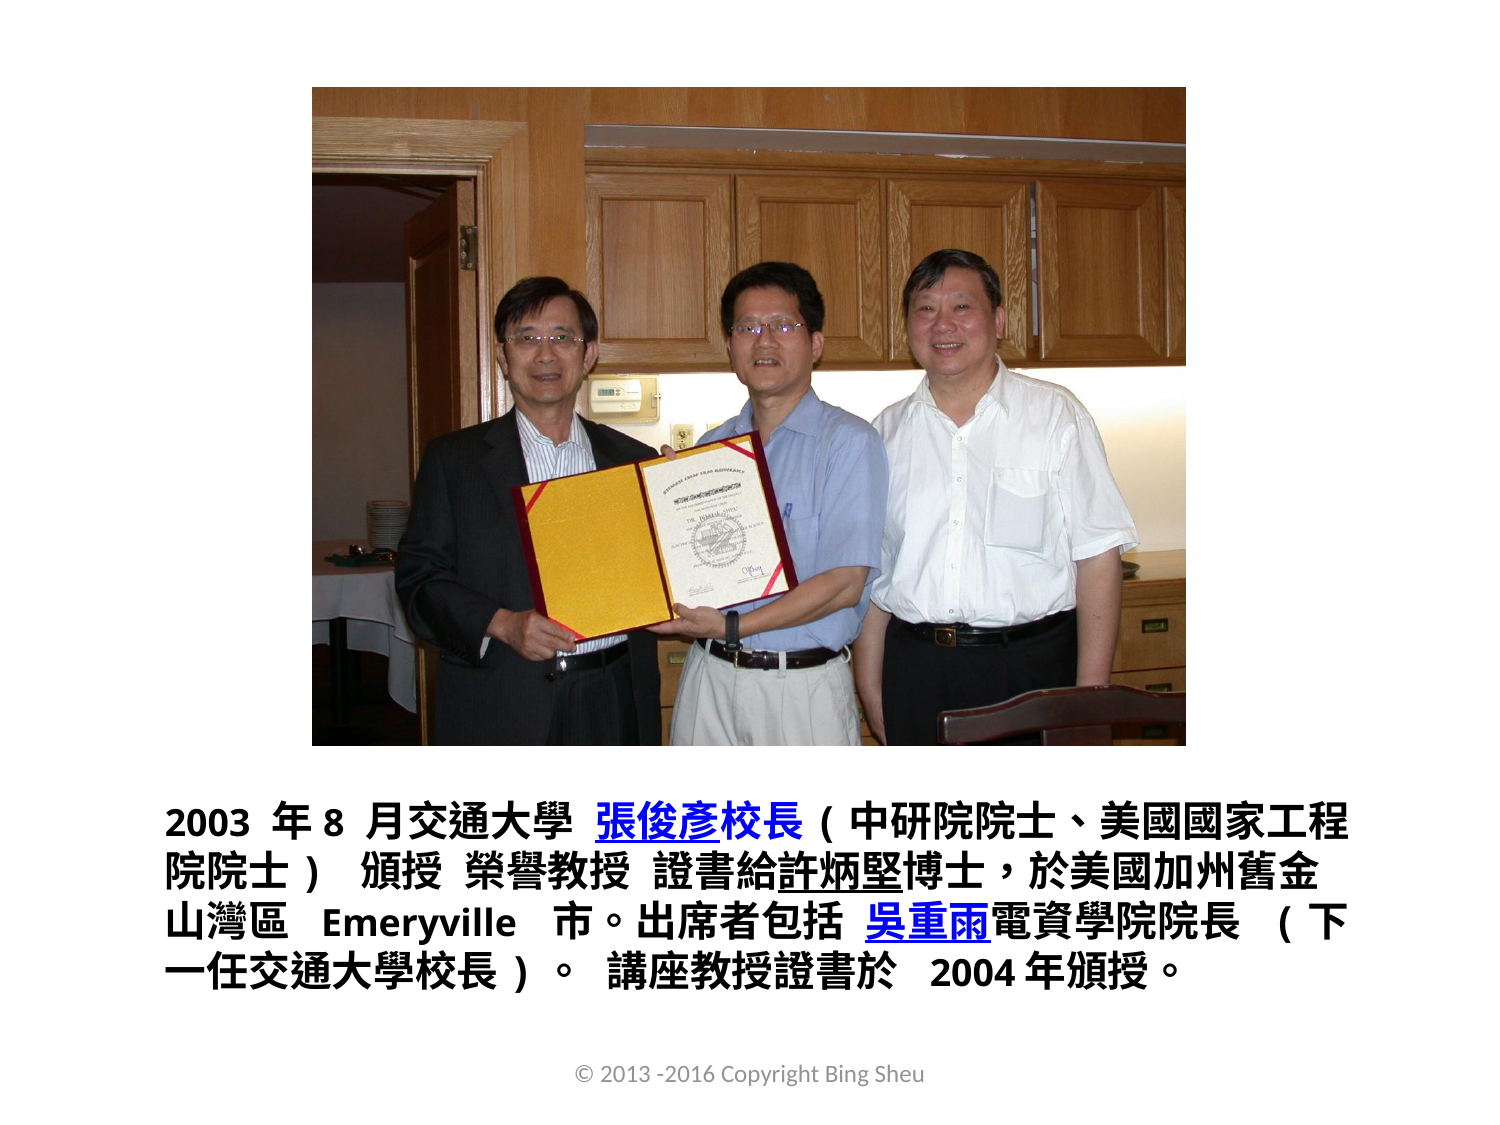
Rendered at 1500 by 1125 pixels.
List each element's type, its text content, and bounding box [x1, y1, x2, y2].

picture [312, 87, 1186, 746]
text_box 2003 年8 月交通大學 張俊彥校長(中研院院士、美國國家工程院院士) 頒授 榮譽教授 證書給許炳堅博士，於美國加州舊金山灣區 Emeryville 市。出席者包括 吳重雨電資學院院長 (下一任交通大學校長)。 講座教授證書於 2004年頒授。 [150, 787, 1375, 1003]
footer © 2013 -2016 Copyright Bing Sheu [512, 1042, 988, 1103]
